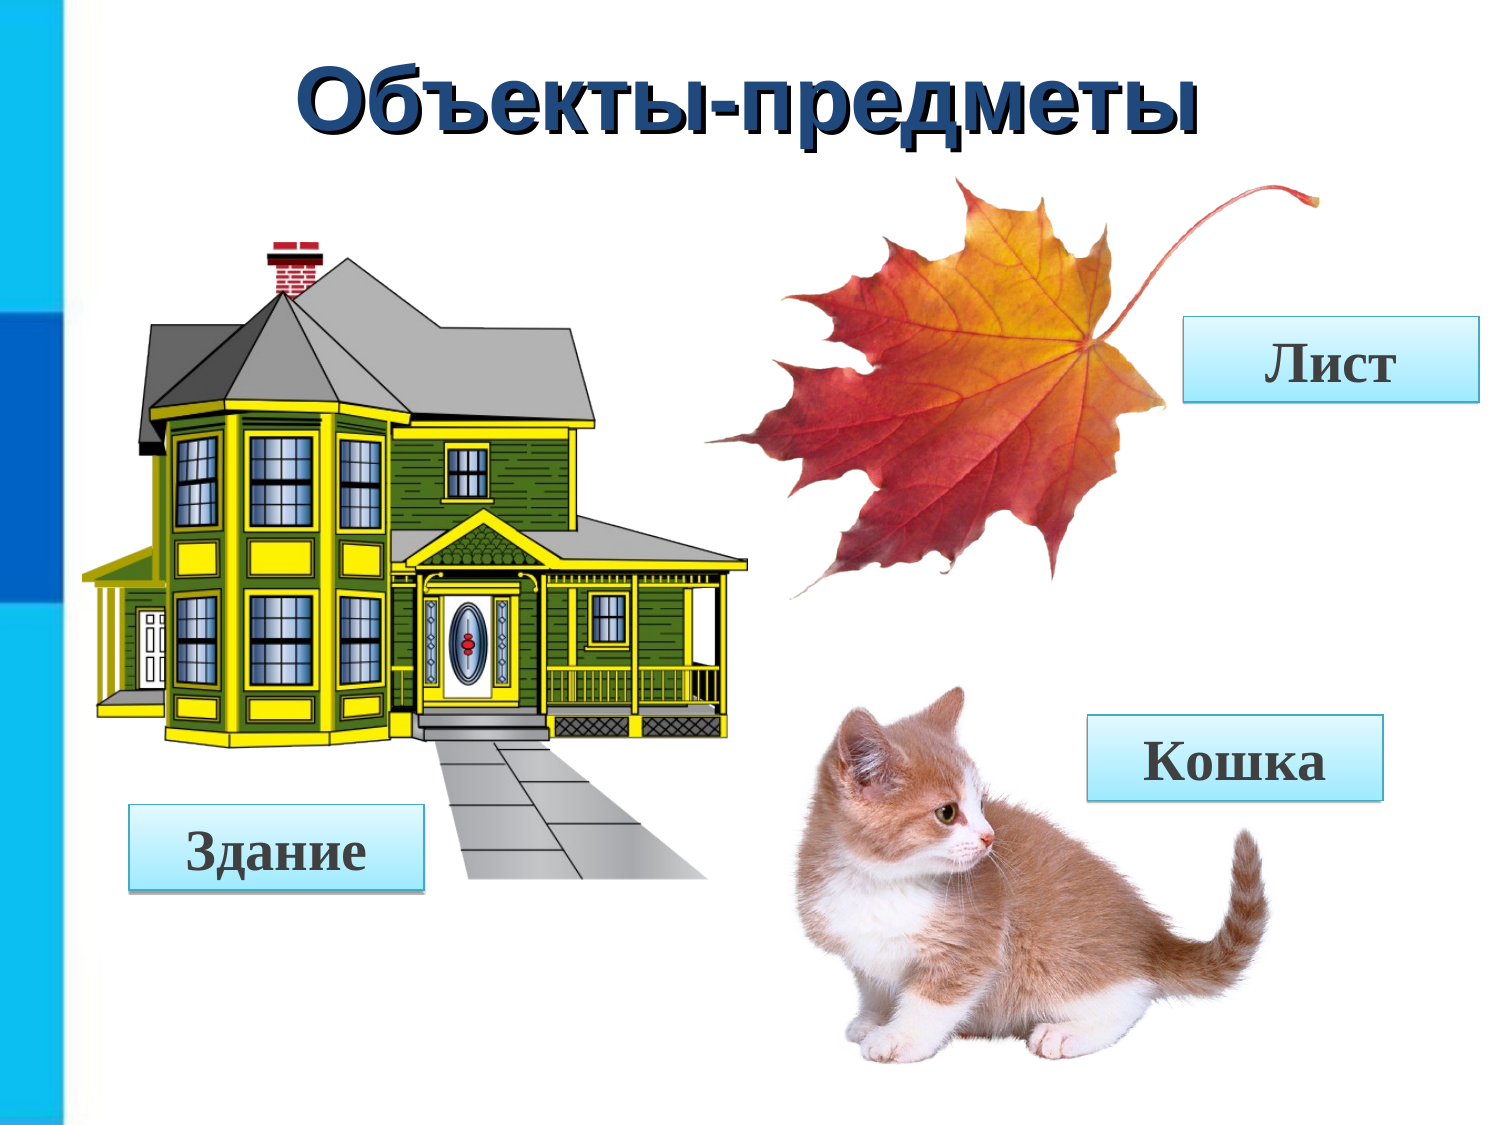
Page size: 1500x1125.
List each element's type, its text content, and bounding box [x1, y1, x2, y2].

text_box Лист [1320, 316, 1479, 402]
text_box Кошка [1279, 714, 1383, 801]
picture [0, 0, 1500, 1125]
title Объекты-предметы [279, 0, 1231, 188]
text_box Здание [128, 880, 425, 891]
